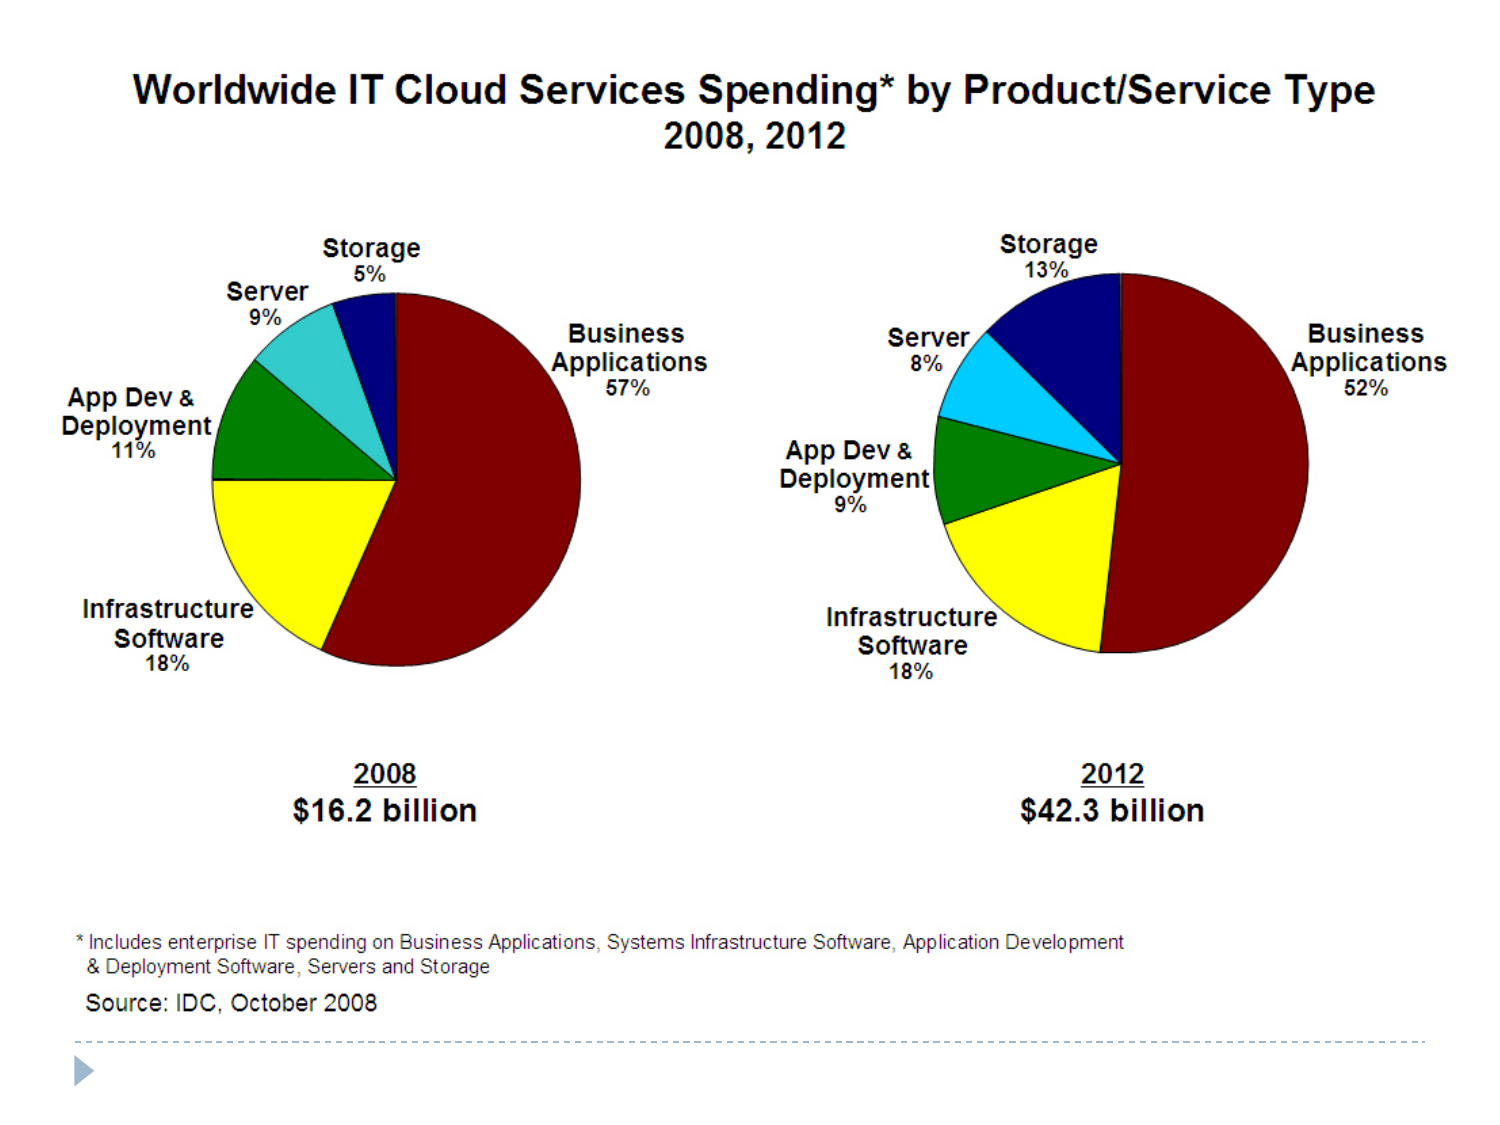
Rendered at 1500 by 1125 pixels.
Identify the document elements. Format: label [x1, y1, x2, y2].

picture [50, 24, 1463, 1021]
